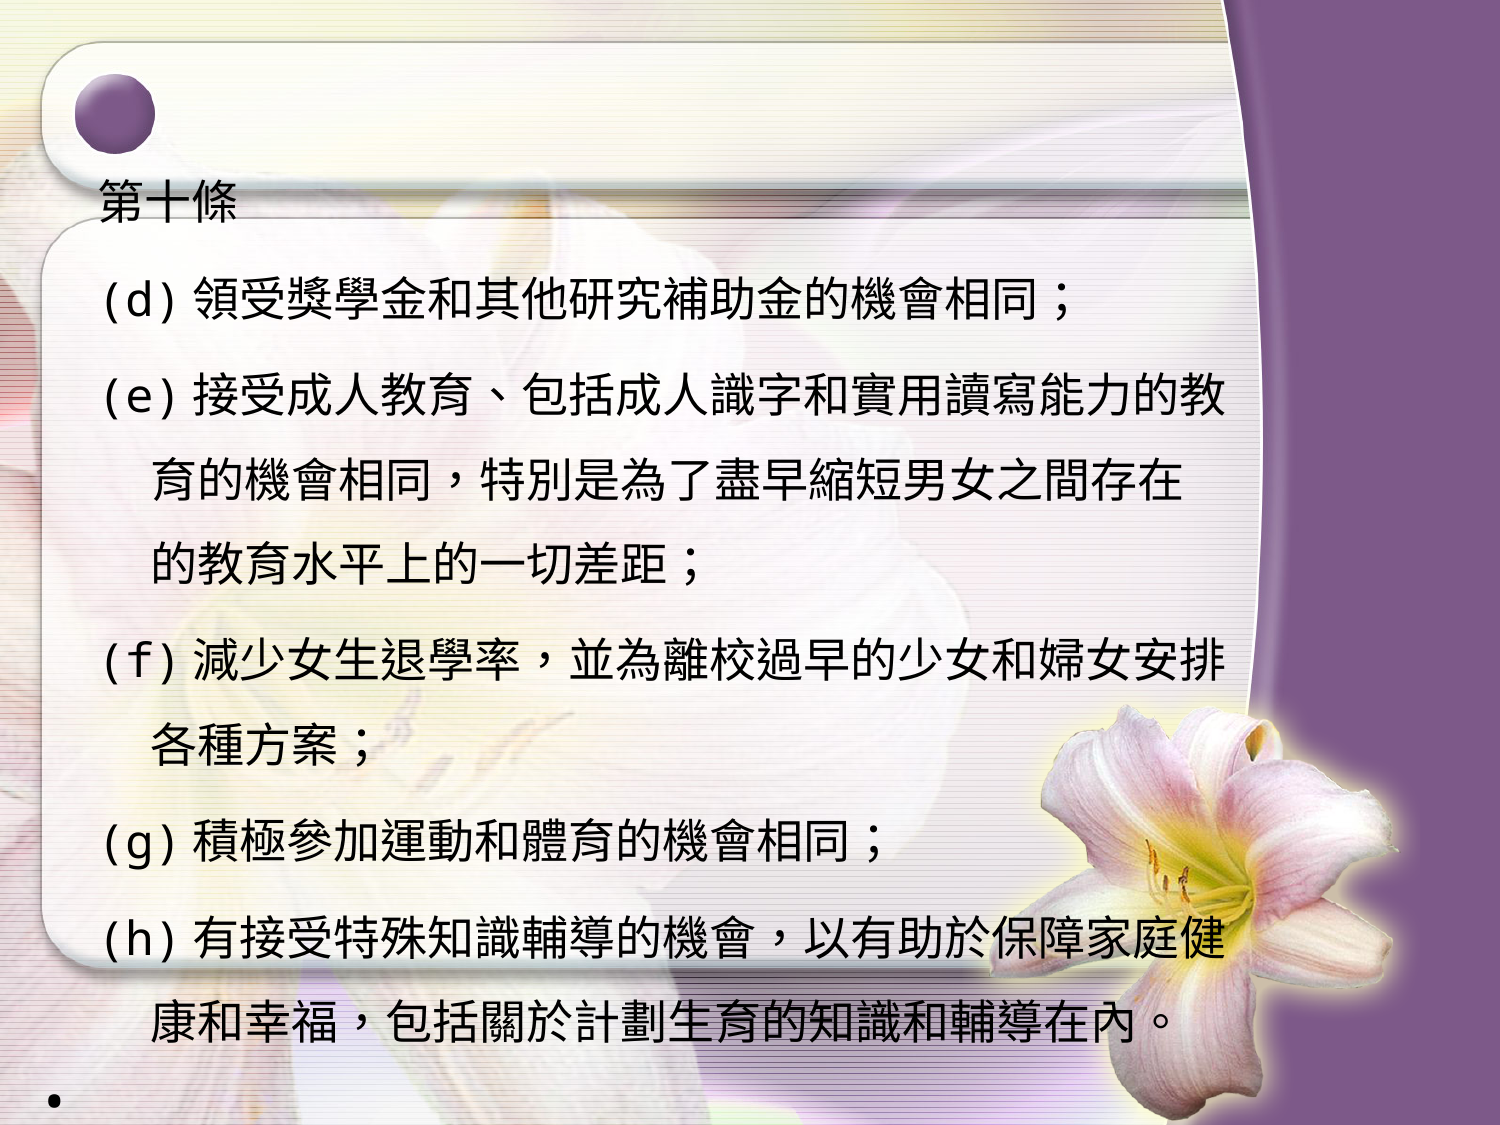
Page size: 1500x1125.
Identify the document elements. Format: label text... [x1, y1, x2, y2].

list 第十條 (d)領受獎學金和其他研究補助金的機會相同； (e)接受成人教育、包括成人識字和實用讀寫能力的教育的機會相同，特別是為了盡早縮短男女之間存在的教育水平上的一切差距； (f)減少女生退學率，並為離校過早的少女和婦女安排各種方案； (g)積極參加運動和體育的機會相同； (h)有接受特殊知識輔導的機會，以有助於保障家庭健康和幸福，包括關於計劃生育的知識和輔導在內。 [29, 137, 1247, 1071]
